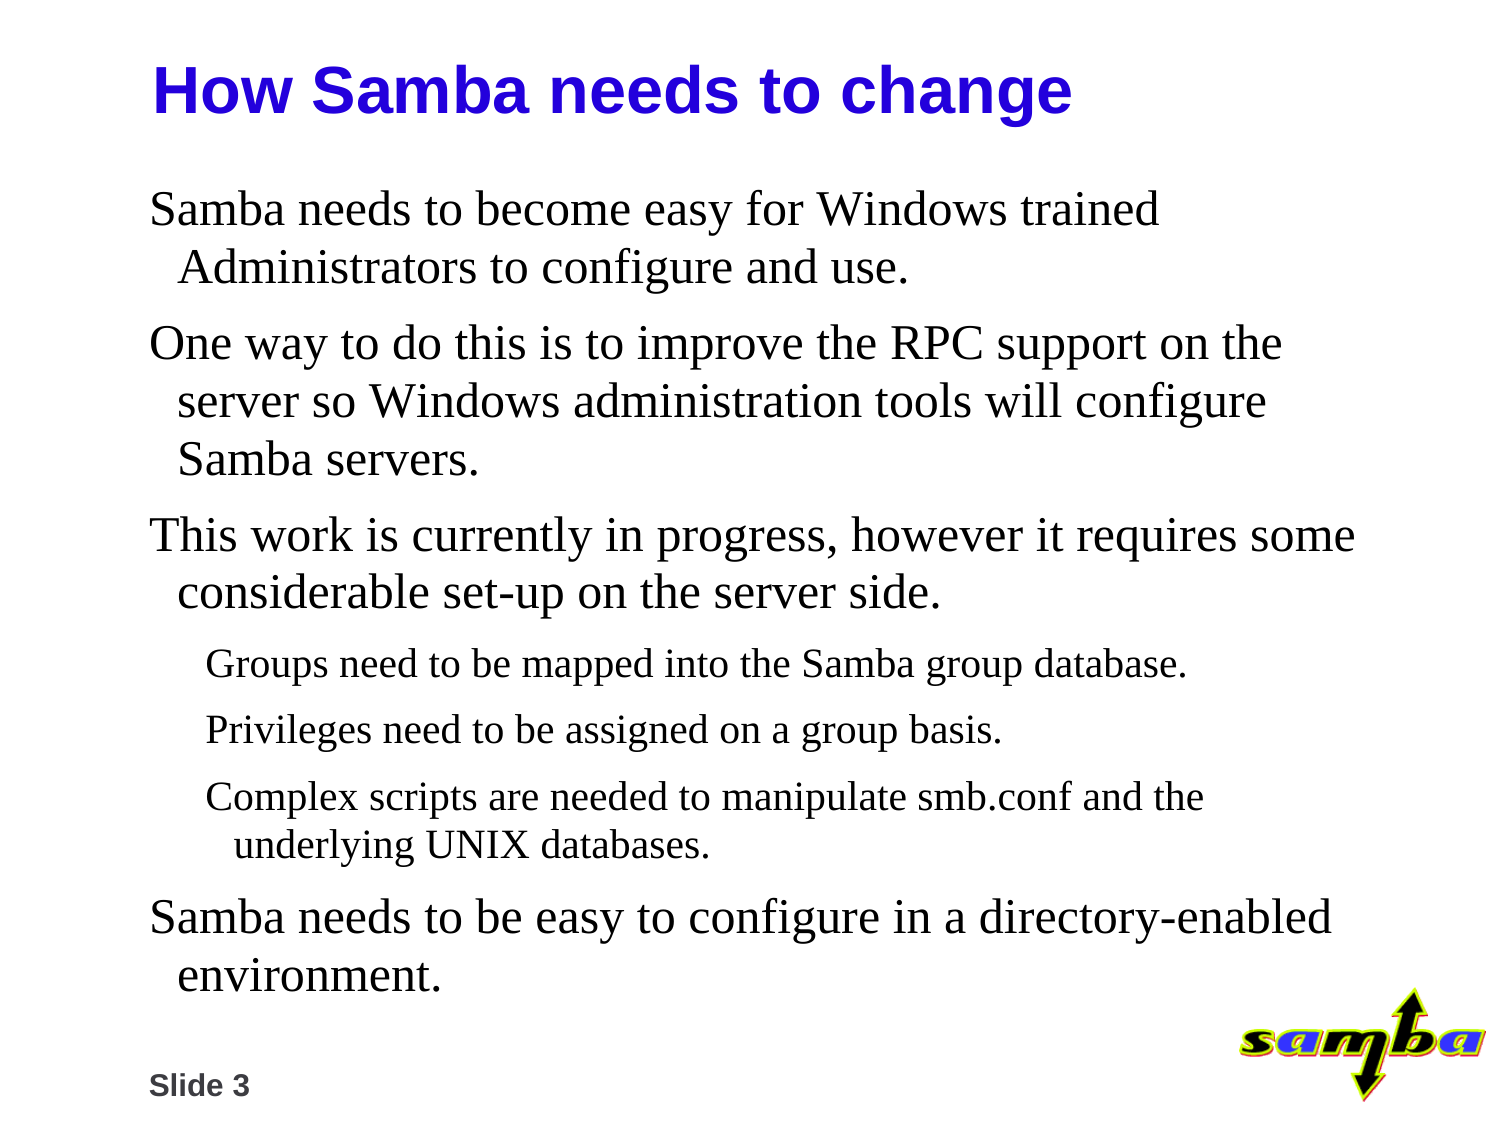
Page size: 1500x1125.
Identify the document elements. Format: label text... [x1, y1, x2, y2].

picture [1239, 987, 1486, 1102]
list Samba needs to become easy for Windows trained Administrators to configure and use. One way to do this is to improve the RPC support on the server so Windows administration tools will configure Samba servers. This work is currently in progress, however it requires some considerable set-up on the server side. Groups need to be mapped into the Samba group database. Privileges need to be assigned on a group basis. Complex scripts are needed to manipulate smb.conf and the underlying UNIX databases. Samba needs to be easy to configure in a directory-enabled environment. [149, 178, 1390, 1021]
title How Samba needs to change [152, 11, 1381, 174]
